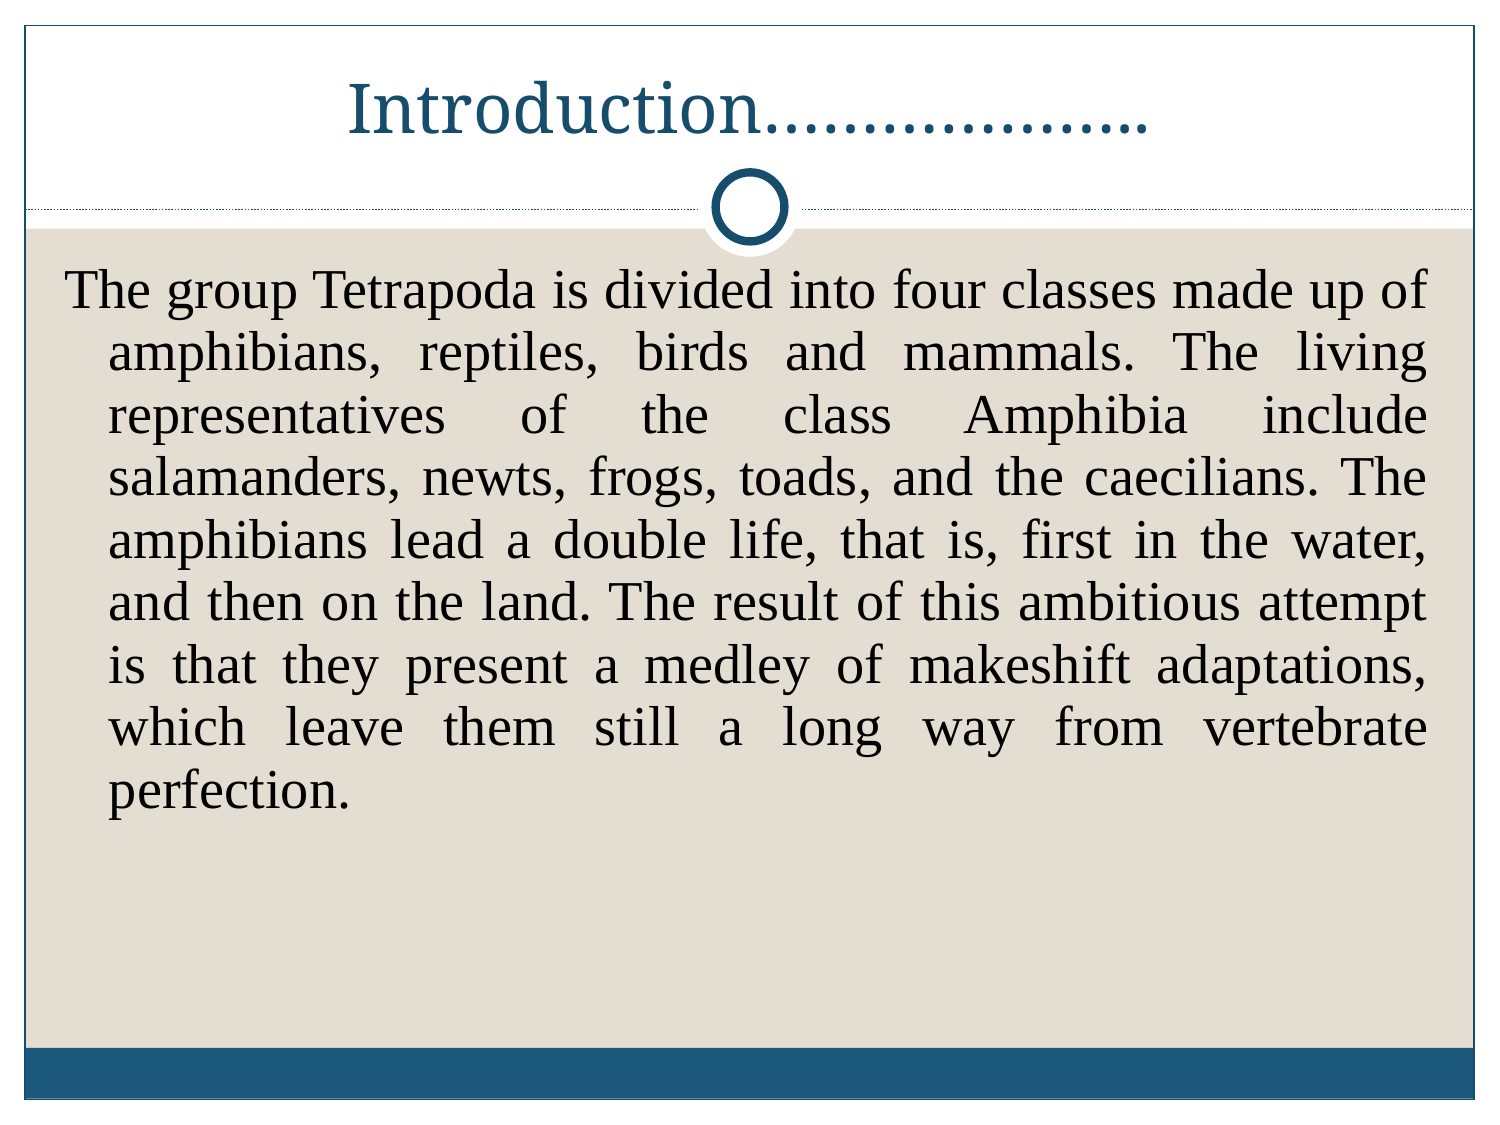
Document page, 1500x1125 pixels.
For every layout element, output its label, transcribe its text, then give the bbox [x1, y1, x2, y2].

list The group Tetrapoda is divided into four classes made up of amphibians, reptiles, birds and mammals. The living representatives of the class Amphibia include salamanders, newts, frogs, toads, and the caecilians. The amphibians lead a double life, that is, first in the water, and then on the land. The result of this ambitious attempt is that they present a medley of makeshift adaptations, which leave them still a long way from vertebrate perfection. [49, 250, 1445, 1009]
title Introduction……………….. [49, 37, 1450, 162]
